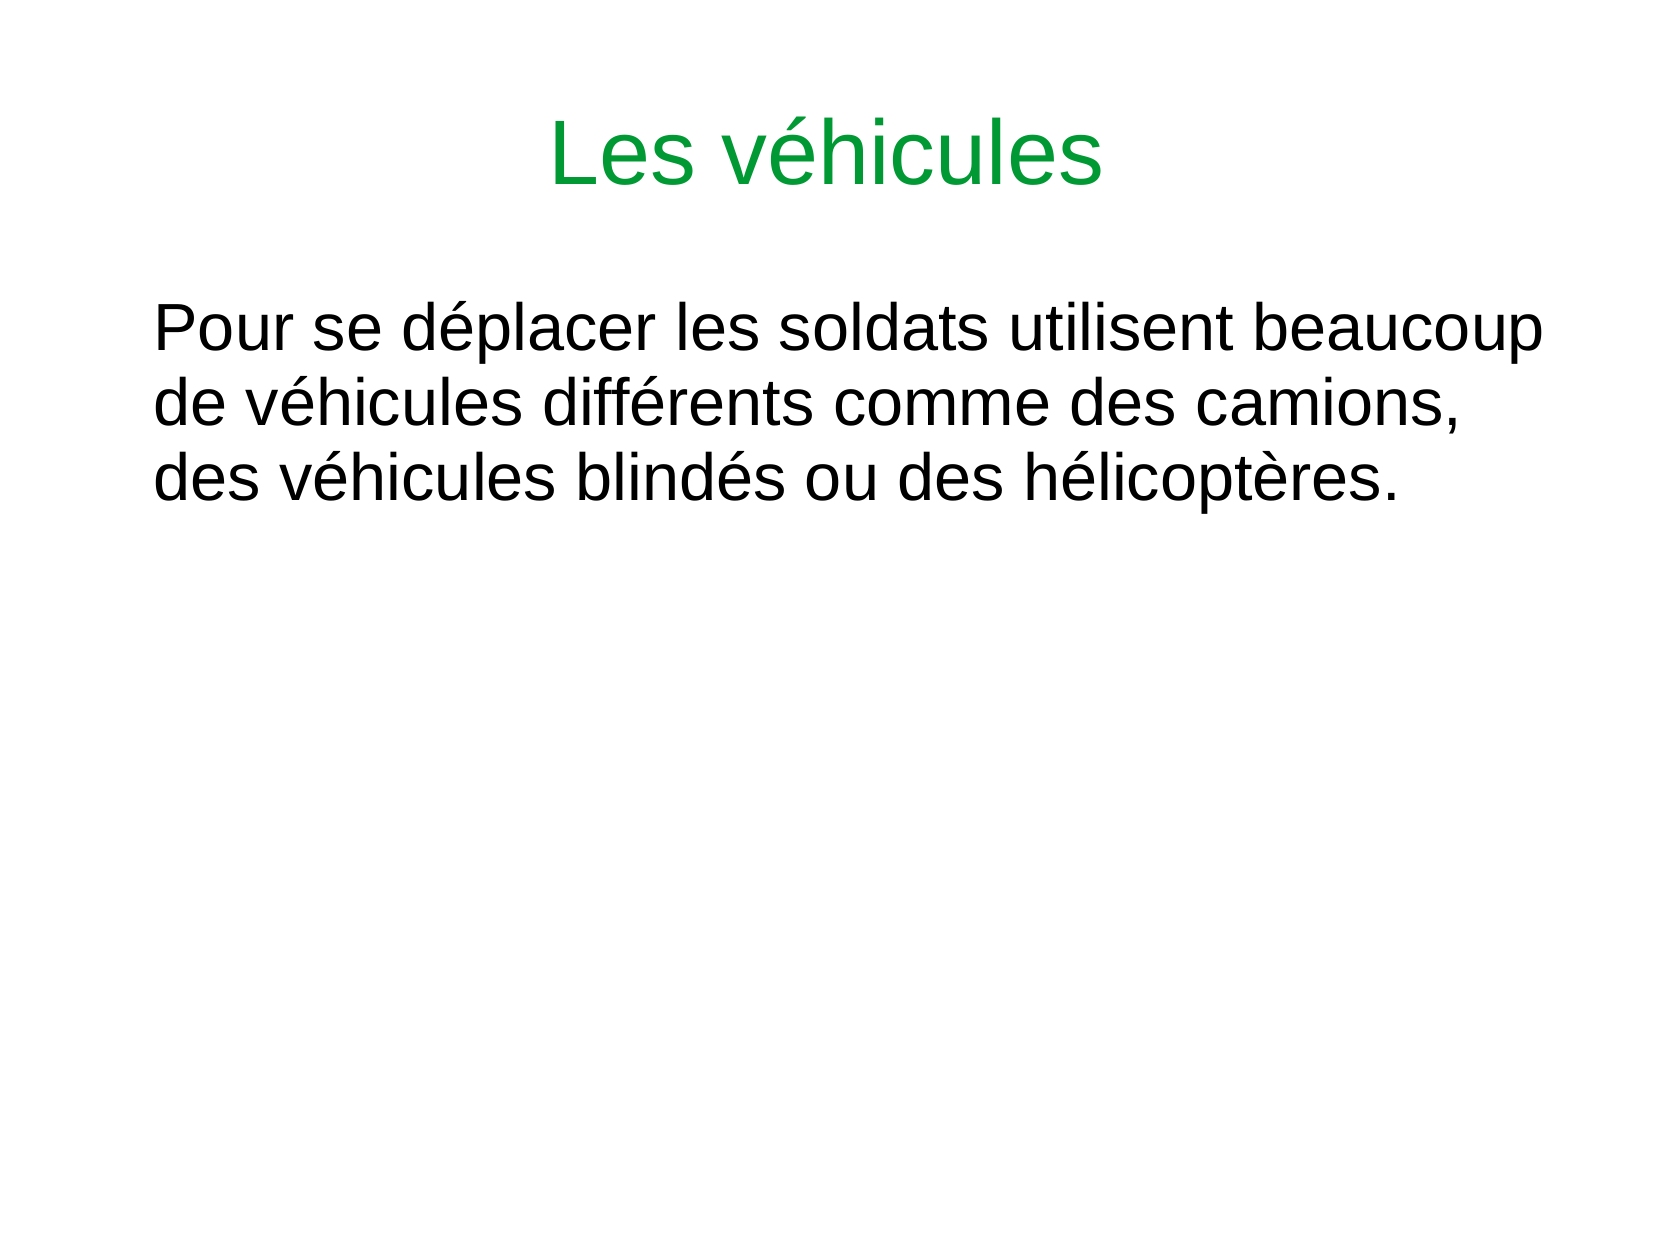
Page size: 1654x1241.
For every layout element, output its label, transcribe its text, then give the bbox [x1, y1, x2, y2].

title Les véhicules [82, 49, 1571, 257]
list Pour se déplacer les soldats utilisent beaucoup de véhicules différents comme des camions, des véhicules blindés ou des hélicoptères. [82, 290, 1571, 1109]
